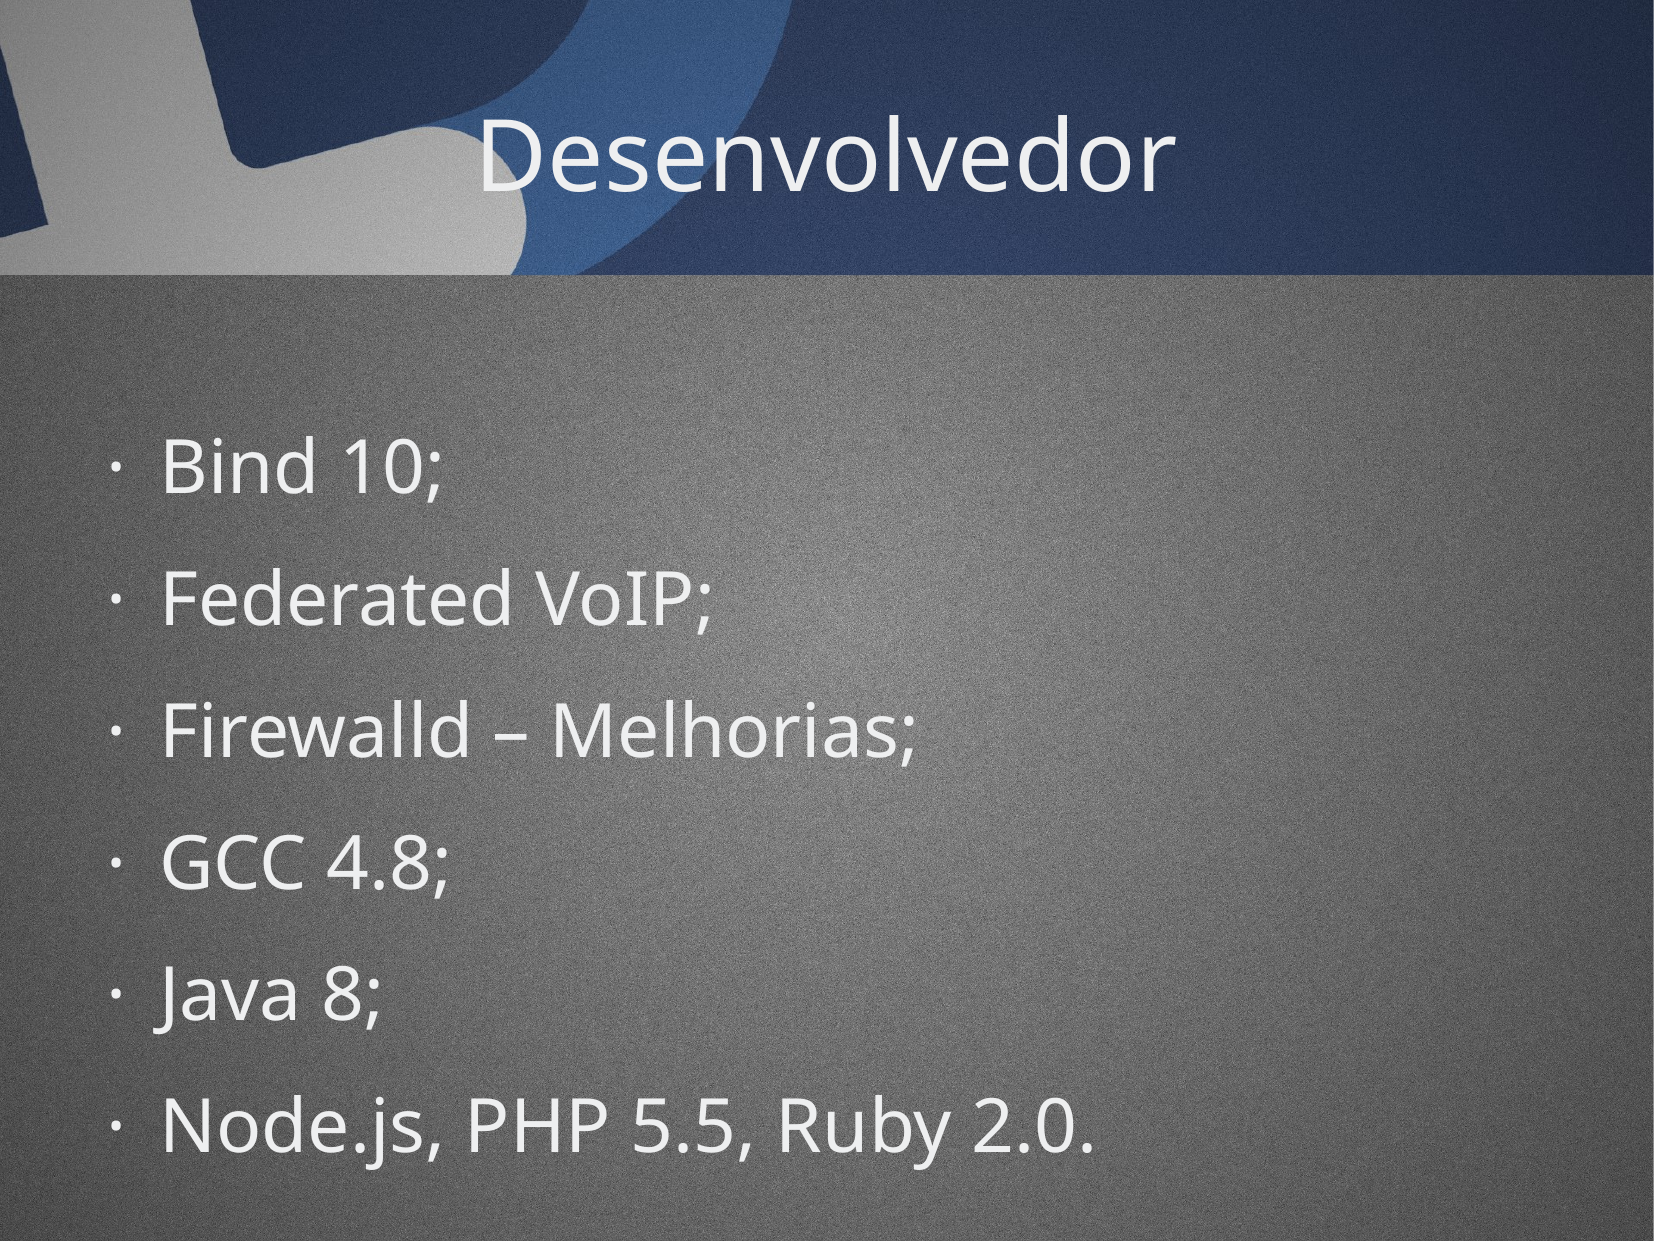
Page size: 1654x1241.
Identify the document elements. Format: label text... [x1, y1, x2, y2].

picture [0, 0, 1654, 1241]
list Bind 10; Federated VoIP; Firewalld – Melhorias; GCC 4.8; Java 8; Node.js, PHP 5.5, Ruby 2.0. [88, 413, 1577, 1133]
title Desenvolvedor [82, 49, 1571, 257]
